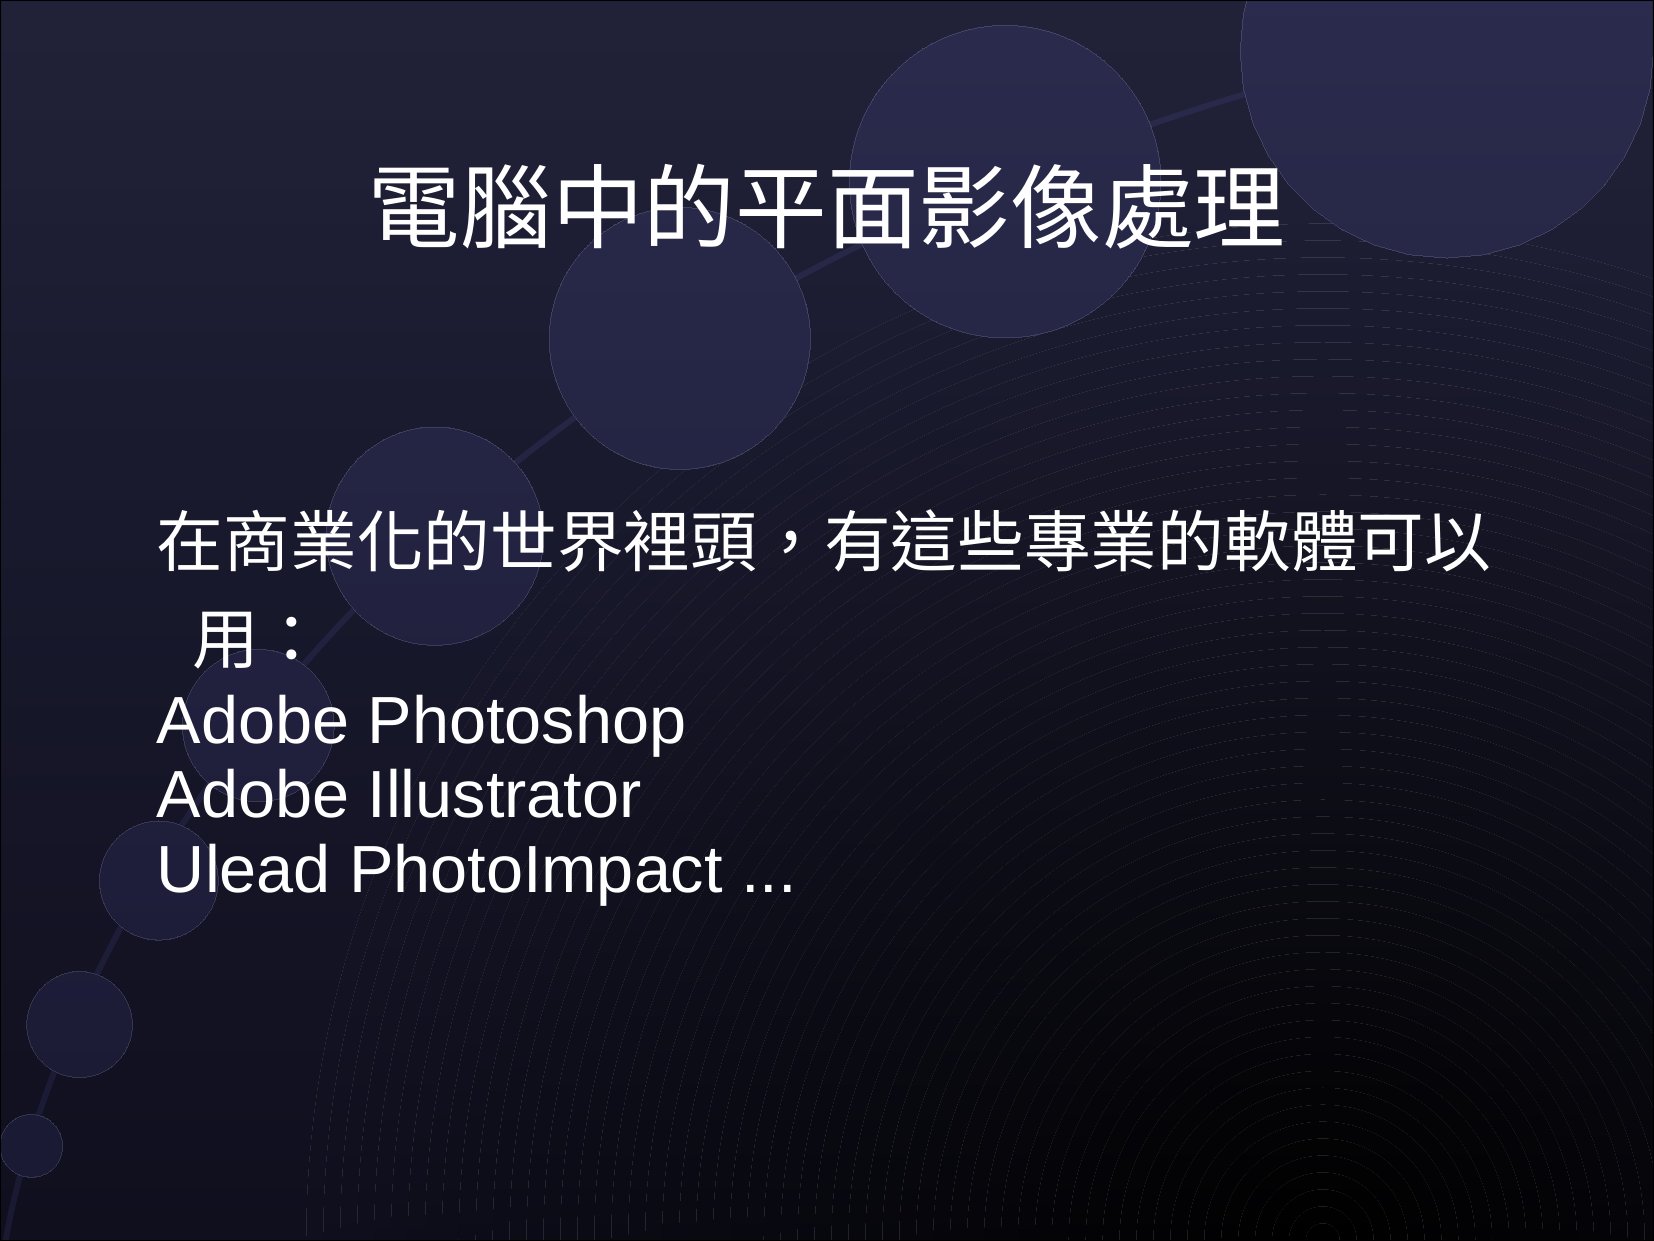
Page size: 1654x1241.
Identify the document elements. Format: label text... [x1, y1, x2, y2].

title 電腦中的平面影像處理 [121, 102, 1534, 311]
subtitle 在商業化的世界裡頭，有這些專業的軟體可以用： Adobe Photoshop Adobe Illustrator Ulead PhotoImpact ... [121, 344, 1534, 1127]
